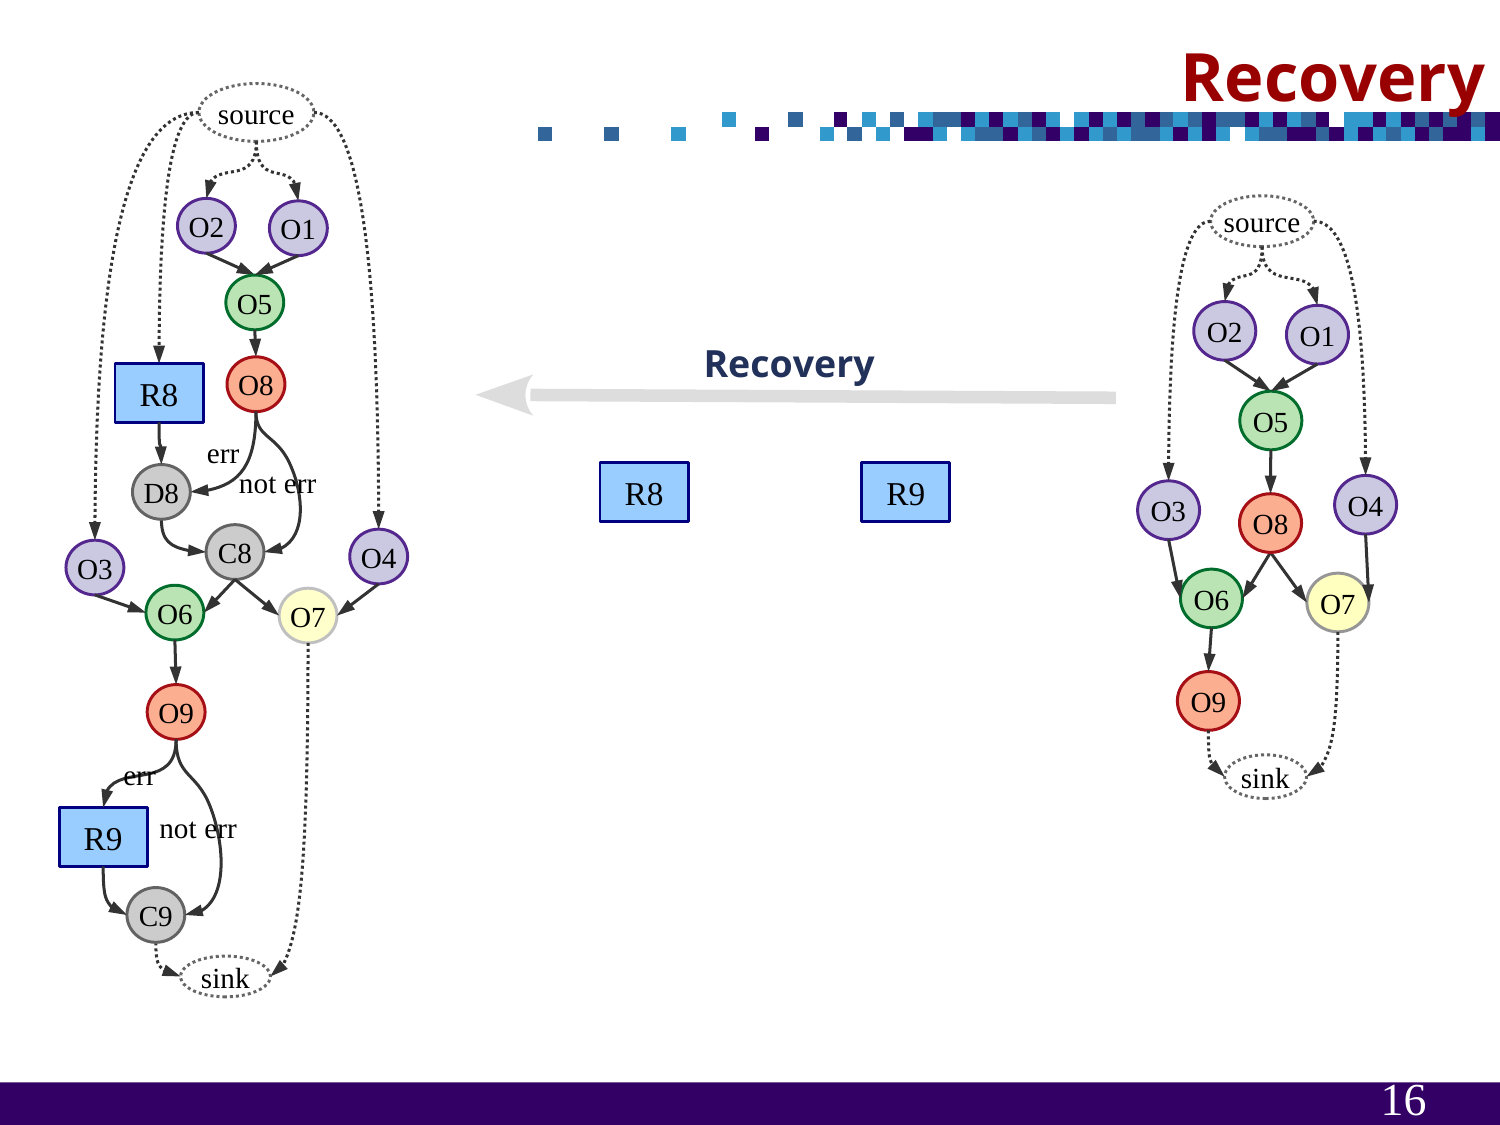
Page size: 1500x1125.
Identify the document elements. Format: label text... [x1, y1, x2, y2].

text_box O2 [177, 198, 236, 254]
text_box O6 [1180, 569, 1243, 628]
text_box C9 [126, 887, 185, 943]
text_box O8 [227, 356, 285, 412]
text_box O1 [269, 200, 328, 256]
text_box R9 [59, 807, 148, 867]
text_box sink [180, 956, 271, 997]
text_box sink [1224, 754, 1307, 799]
text_box O8 [1239, 493, 1302, 553]
text_box source [199, 83, 314, 142]
text_box Recovery [628, 337, 951, 385]
text_box D8 [132, 464, 191, 520]
text_box O9 [147, 684, 206, 740]
text_box O4 [1334, 475, 1397, 534]
text_box R9 [861, 462, 950, 522]
text_box R8 [114, 363, 204, 423]
text_box O1 [1286, 305, 1349, 364]
text_box source [1210, 195, 1314, 247]
text_box O5 [225, 275, 284, 330]
text_box O4 [349, 529, 408, 584]
text_box C8 [206, 524, 264, 580]
title Recovery [512, 24, 1500, 125]
text_box R8 [600, 462, 689, 522]
text_box O5 [1239, 391, 1302, 450]
text_box O2 [1193, 301, 1256, 361]
text_box O7 [1306, 573, 1369, 632]
text_box O7 [279, 588, 337, 643]
text_box O6 [145, 585, 204, 640]
text_box O9 [1177, 671, 1240, 731]
text_box O3 [65, 540, 124, 595]
text_box O3 [1137, 480, 1200, 540]
